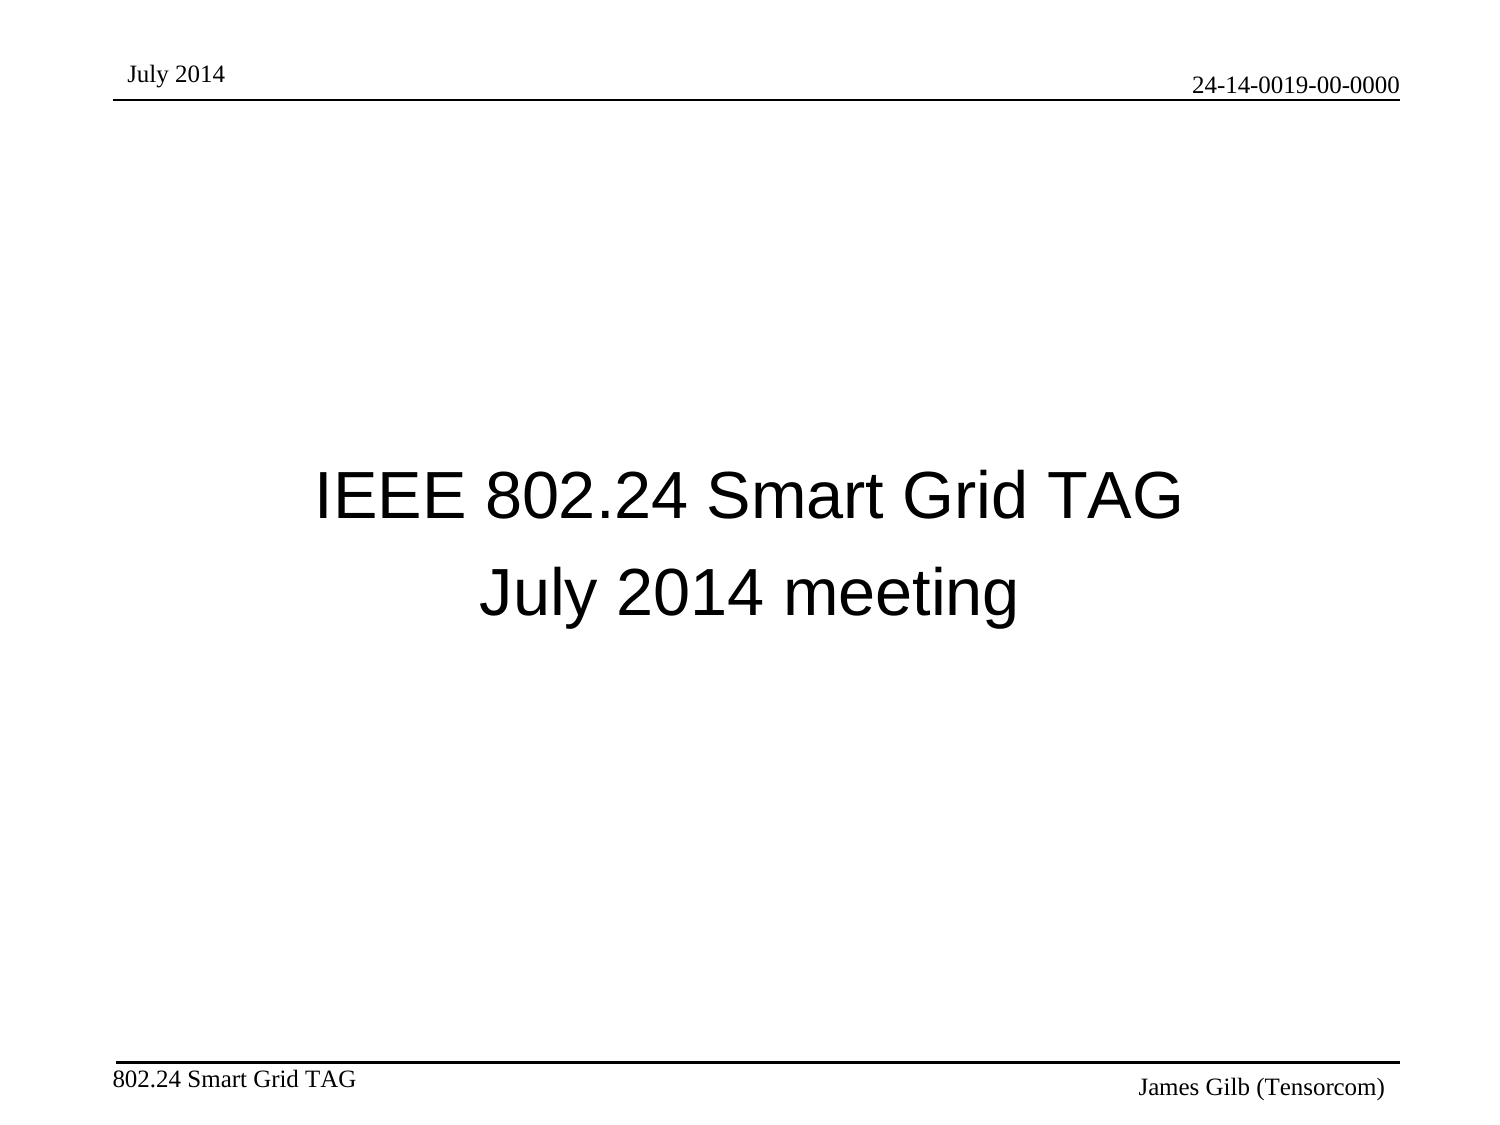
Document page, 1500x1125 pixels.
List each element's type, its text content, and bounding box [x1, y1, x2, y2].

subtitle IEEE 802.24 Smart Grid TAG July 2014 meeting [112, 112, 1388, 968]
